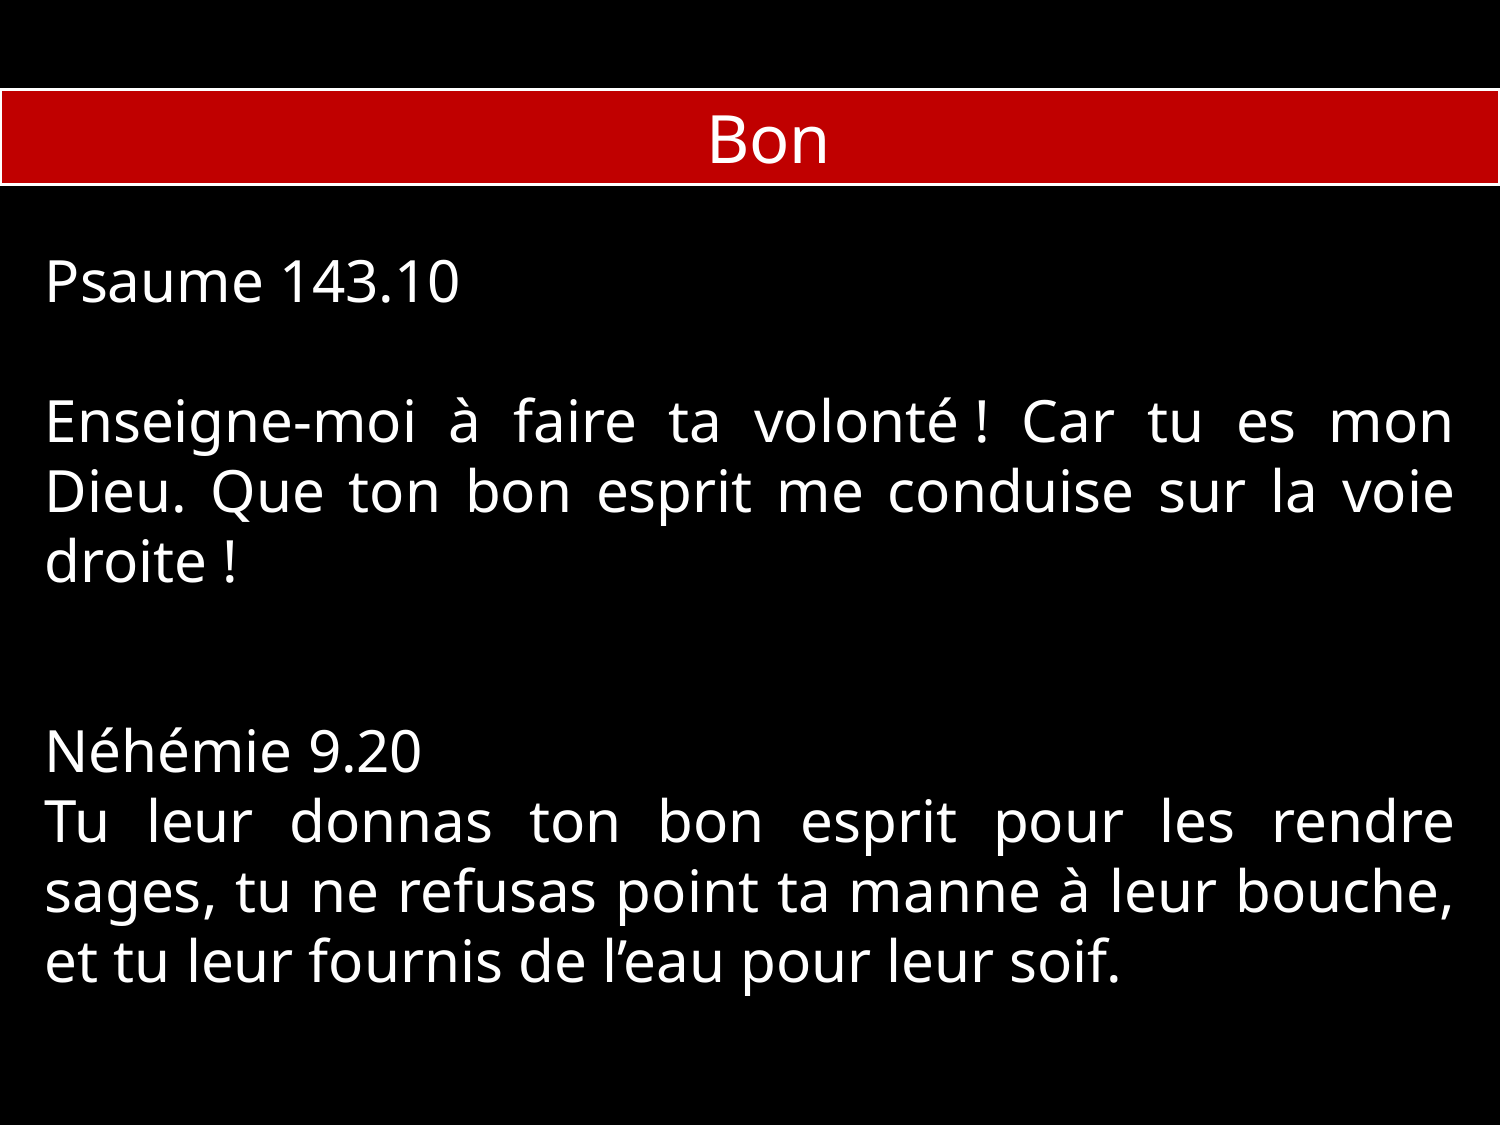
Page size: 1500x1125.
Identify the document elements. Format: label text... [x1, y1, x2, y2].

text_box Psaume 143.10 Enseigne-moi à faire ta volonté ! Car tu es mon Dieu. Que ton bon esprit me conduise sur la voie droite ! [30, 236, 1470, 602]
text_box Néhémie 9.20 Tu leur donnas ton bon esprit pour les rendre sages, tu ne refusas point ta manne à leur bouche, et tu leur fournis de l’eau pour leur soif. [30, 706, 1470, 1002]
text_box Bon [0, 89, 1500, 185]
